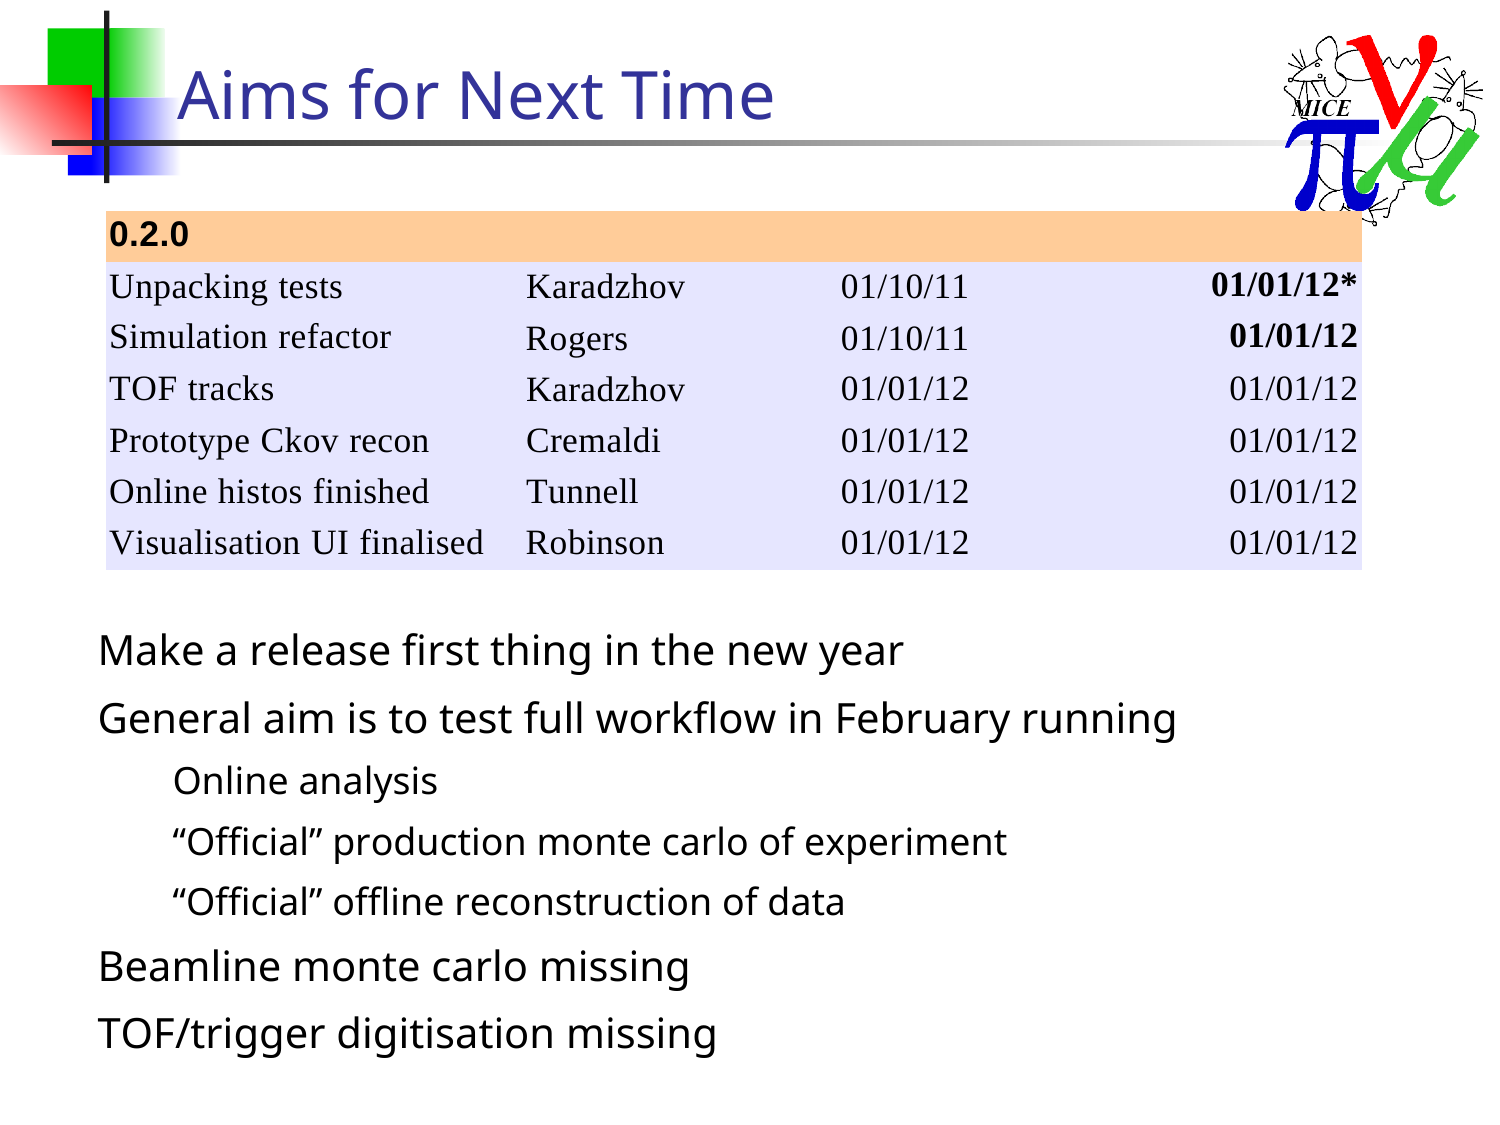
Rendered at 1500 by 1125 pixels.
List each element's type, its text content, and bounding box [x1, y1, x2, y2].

picture [1264, 5, 1500, 251]
list Make a release first thing in the new year General aim is to test full workflow in February running Online analysis “Official” production monte carlo of experiment “Official” offline reconstruction of data Beamline monte carlo missing TOF/trigger digitisation missing [82, 613, 1428, 1036]
chart [105, 211, 1367, 574]
title Aims for Next Time [162, 0, 1441, 188]
